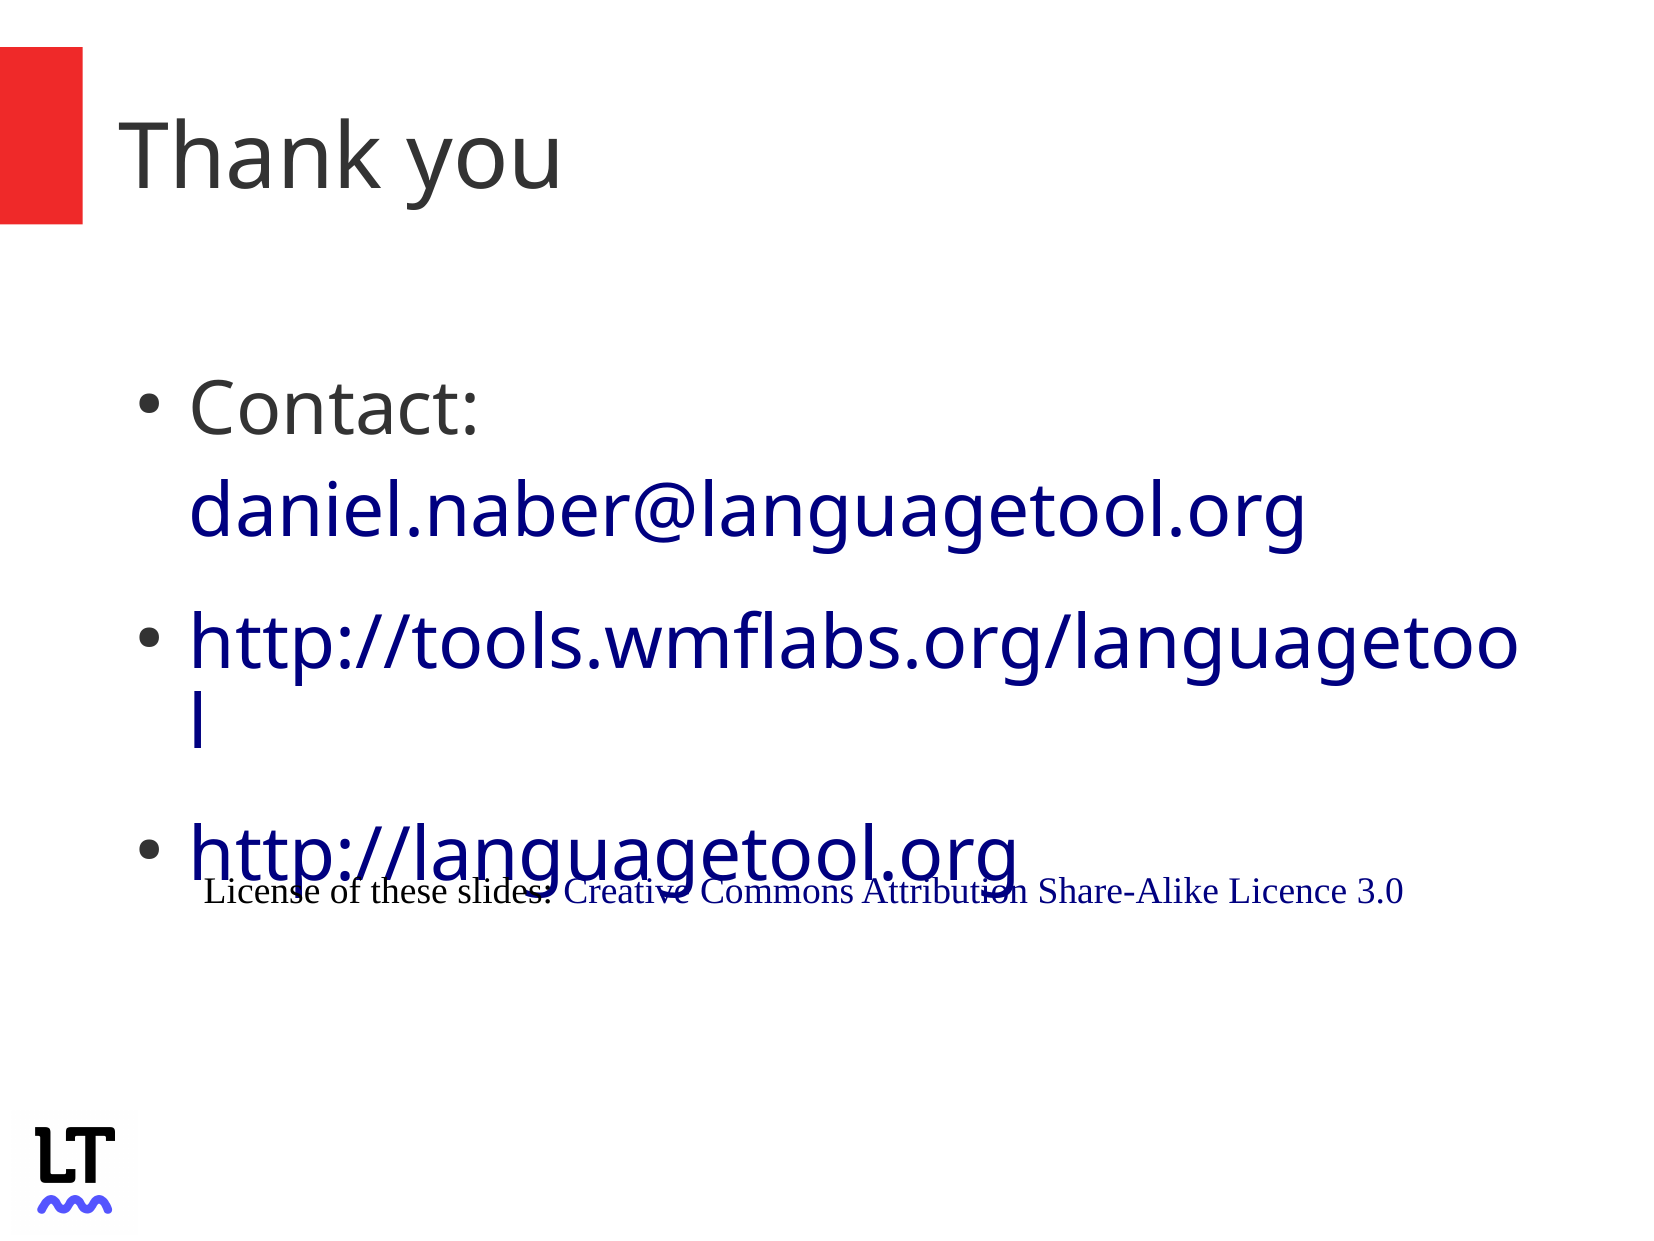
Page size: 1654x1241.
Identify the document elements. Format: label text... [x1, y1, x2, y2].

title Thank you [118, 49, 1571, 257]
text_box License of these slides: Creative Commons Attribution Share-Alike Licence 3.0 [188, 862, 1453, 919]
list Contact: daniel.naber@languagetool.org http://tools.wmflabs.org/languagetool http://languagetool.org [118, 354, 1536, 1074]
picture [11, 1110, 138, 1235]
